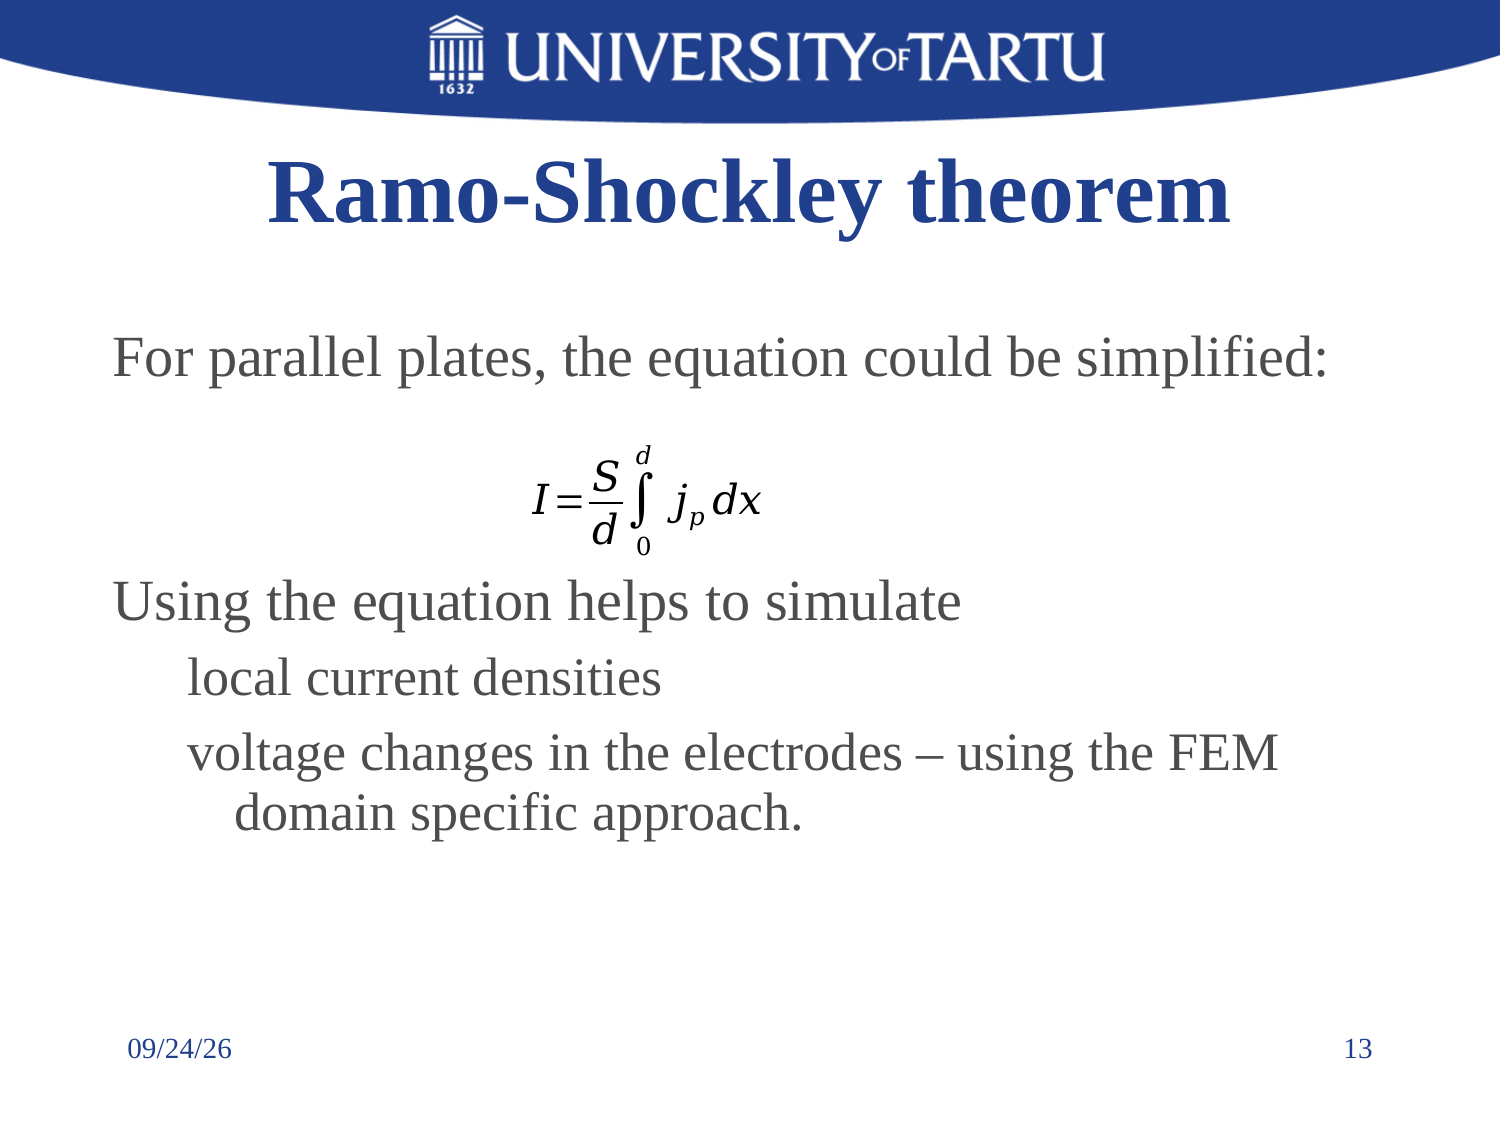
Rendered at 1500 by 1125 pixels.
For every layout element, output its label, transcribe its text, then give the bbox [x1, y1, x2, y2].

picture [0, 0, 1500, 1125]
list For parallel plates, the equation could be simplified: Using the equation helps to simulate local current densities voltage changes in the electrodes – using the FEM domain specific approach. [112, 324, 1388, 986]
title Ramo-Shockley theorem [112, 125, 1388, 259]
chart [523, 441, 768, 562]
